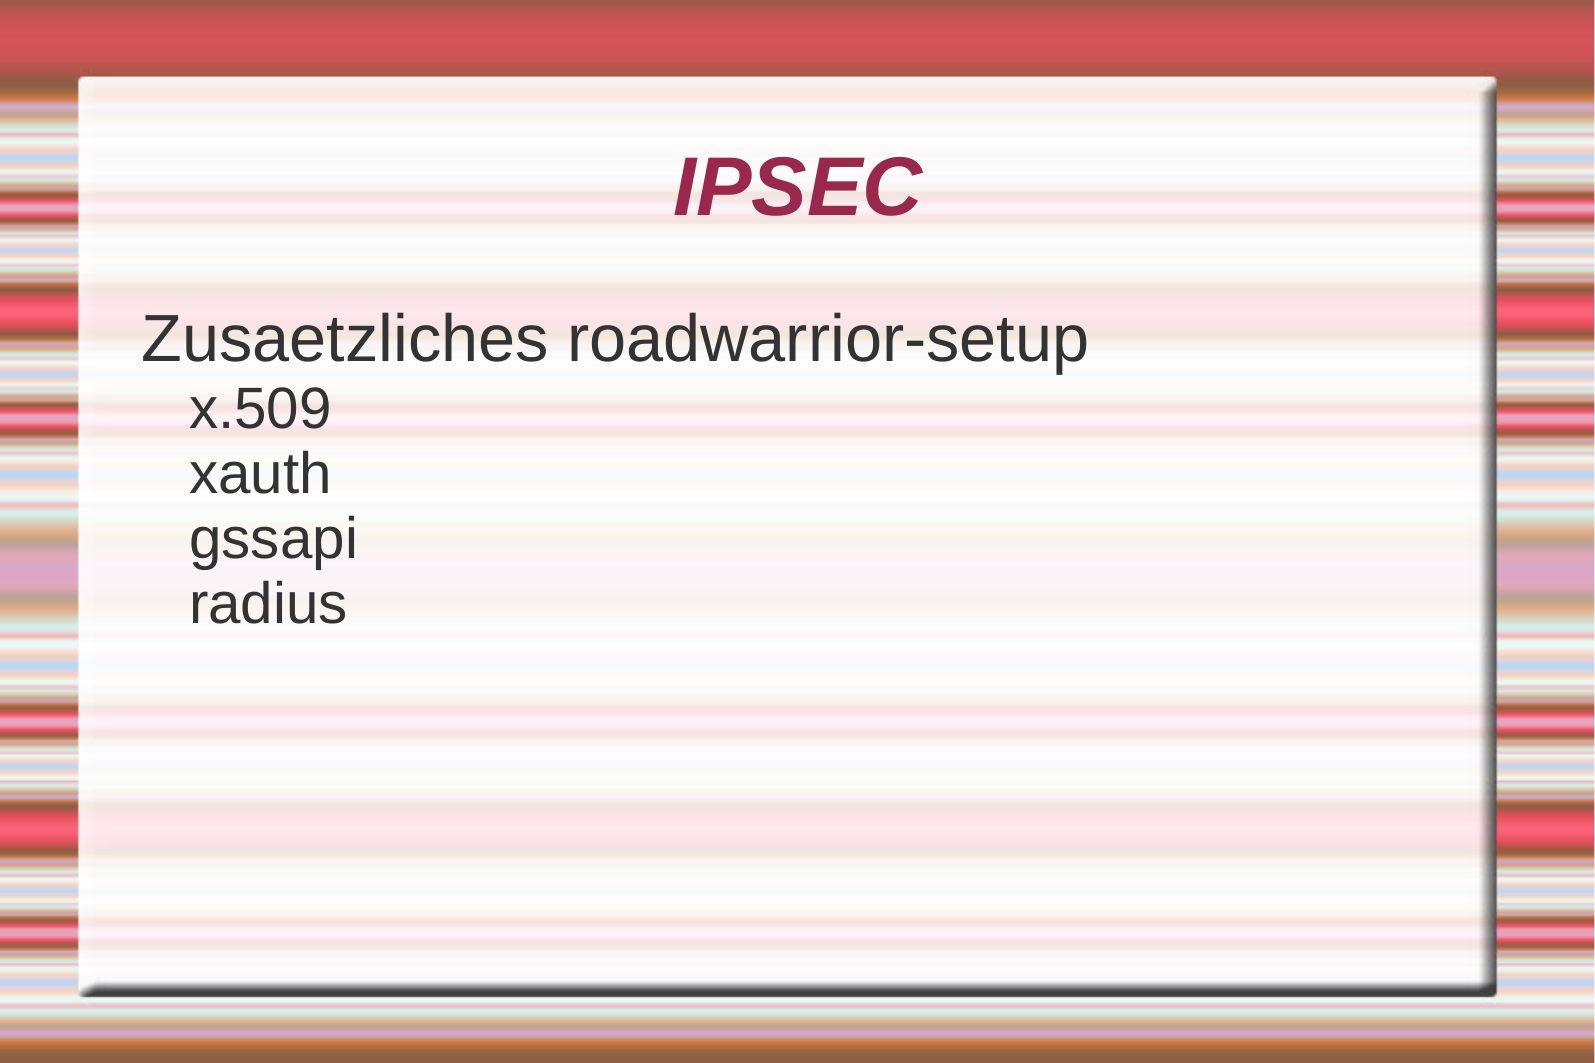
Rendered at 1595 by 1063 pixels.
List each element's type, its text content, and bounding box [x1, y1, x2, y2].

picture [0, 0, 1595, 1063]
list Zusaetzliches roadwarrior-setup x.509 xauth gssapi radius [130, 300, 1462, 971]
title IPSEC [117, 98, 1479, 276]
